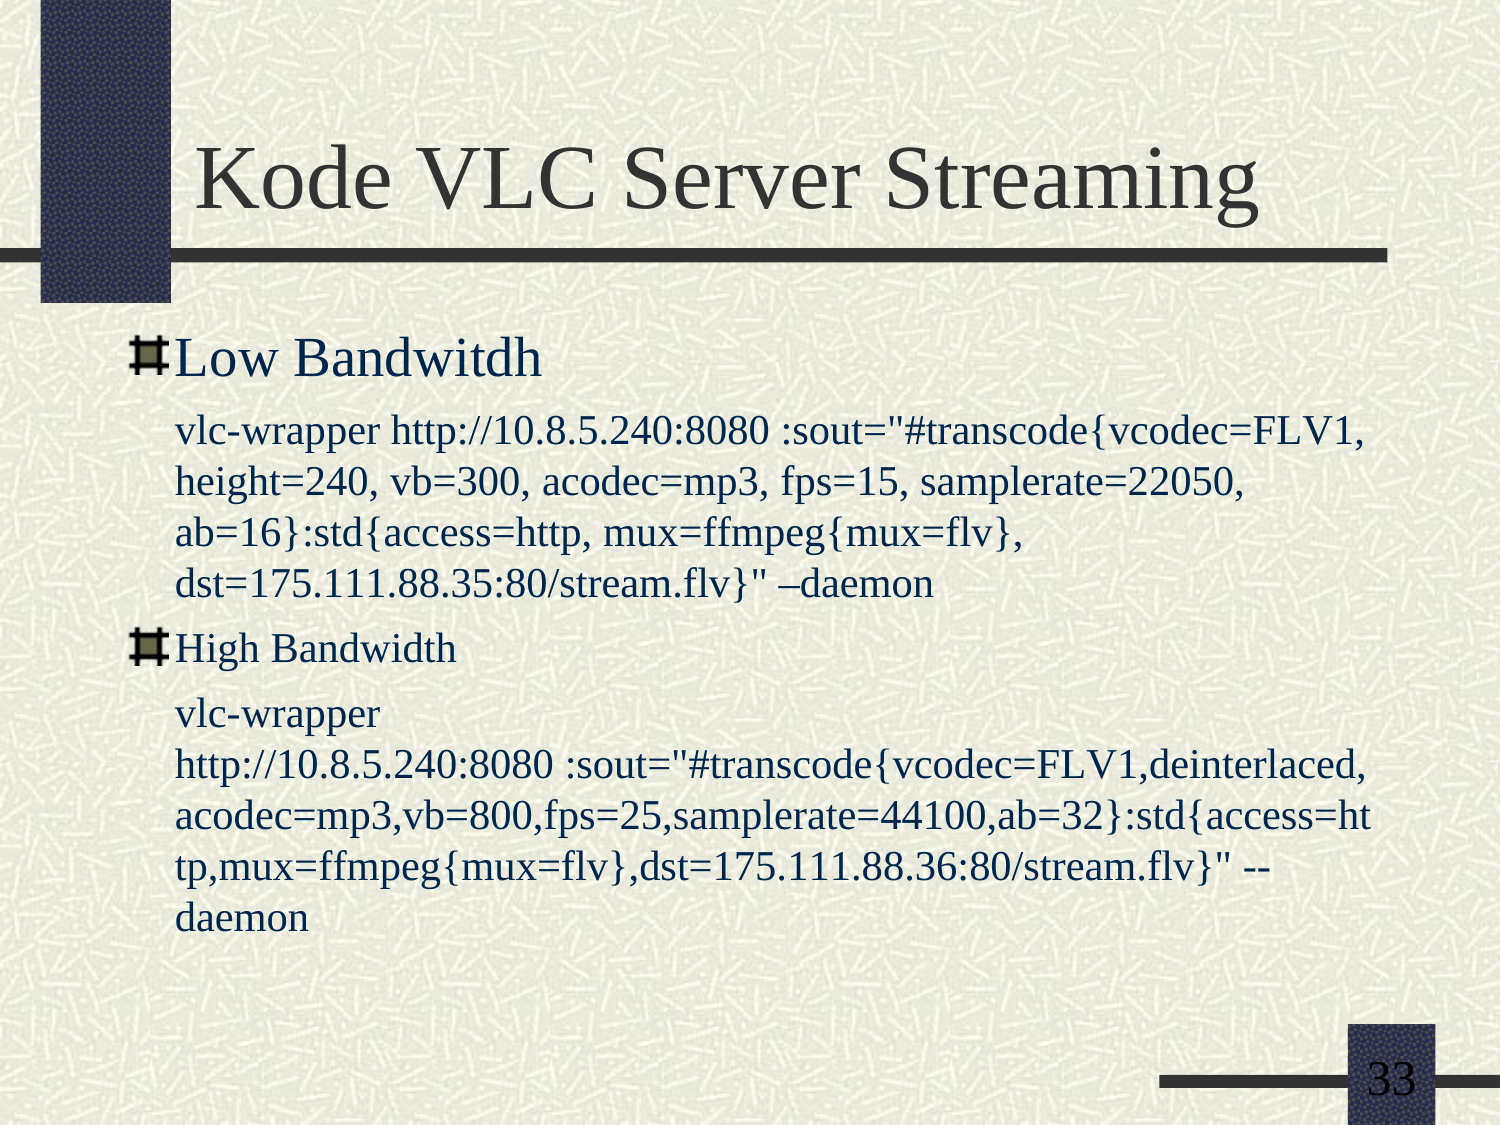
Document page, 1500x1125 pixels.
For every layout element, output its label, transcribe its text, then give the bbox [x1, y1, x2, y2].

list Low Bandwitdh vlc-wrapper http://10.8.5.240:8080 :sout="#transcode{vcodec=FLV1, height=240, vb=300, acodec=mp3, fps=15, samplerate=22050, ab=16}:std{access=http, mux=ffmpeg{mux=flv}, dst=175.111.88.35:80/stream.flv}" –daemon High Bandwidth vlc-wrapper http://10.8.5.240:8080 :sout="#transcode{vcodec=FLV1,deinterlaced,acodec=mp3,vb=800,fps=25,samplerate=44100,ab=32}:std{access=http,mux=ffmpeg{mux=flv},dst=175.111.88.36:80/stream.flv}" --daemon [112, 312, 1388, 1000]
title Kode VLC Server Streaming [179, 46, 1455, 235]
picture [0, 0, 1500, 1125]
